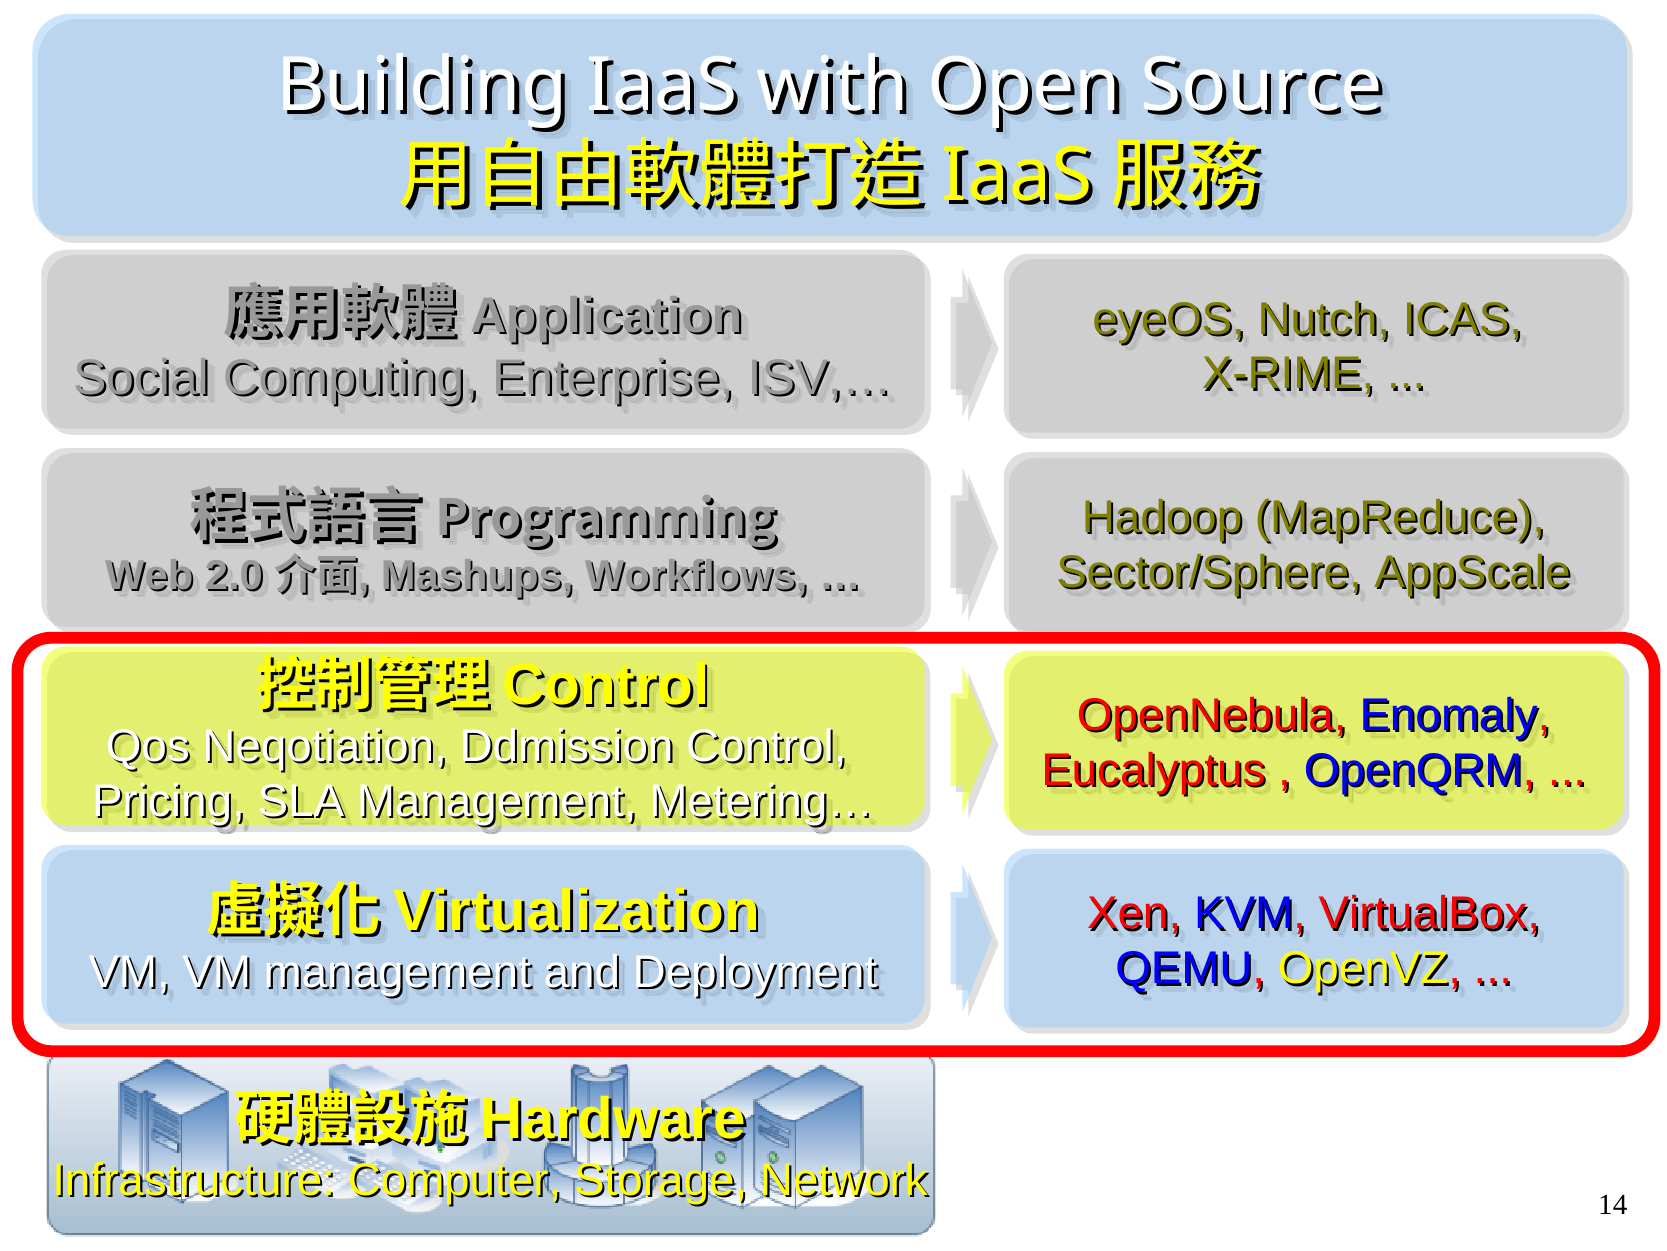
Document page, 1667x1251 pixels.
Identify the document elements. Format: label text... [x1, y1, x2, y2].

text_box 應用軟體 Application Social Computing, Enterprise, ISV,… [41, 249, 925, 429]
text_box eyeOS, Nutch, ICAS, X-RIME, ... [1003, 253, 1624, 433]
picture [41, 1057, 940, 1242]
text_box [950, 467, 993, 616]
text_box 虛擬化 Virtualization VM, VM management and Deployment [41, 844, 925, 1024]
text_box Building IaaS with Open Source 用自由軟體打造IaaS服務 [32, 13, 1628, 237]
text_box [950, 864, 993, 1012]
text_box [950, 269, 993, 417]
text_box Hadoop (MapReduce), Sector/Sphere, AppScale [1003, 452, 1624, 631]
text_box 控制管理 Control Qos Neqotiation, Ddmission Control, Pricing, SLA Management, Metering… [41, 646, 925, 826]
text_box [950, 665, 993, 814]
text_box 程式語言 Programming Web 2.0 介面, Mashups, Workflows, … [41, 448, 925, 627]
text_box OpenNebula, Enomaly, Eucalyptus , OpenQRM, ... [1003, 650, 1624, 830]
text_box Xen, KVM, VirtualBox, QEMU, OpenVZ, ... [1003, 848, 1624, 1028]
